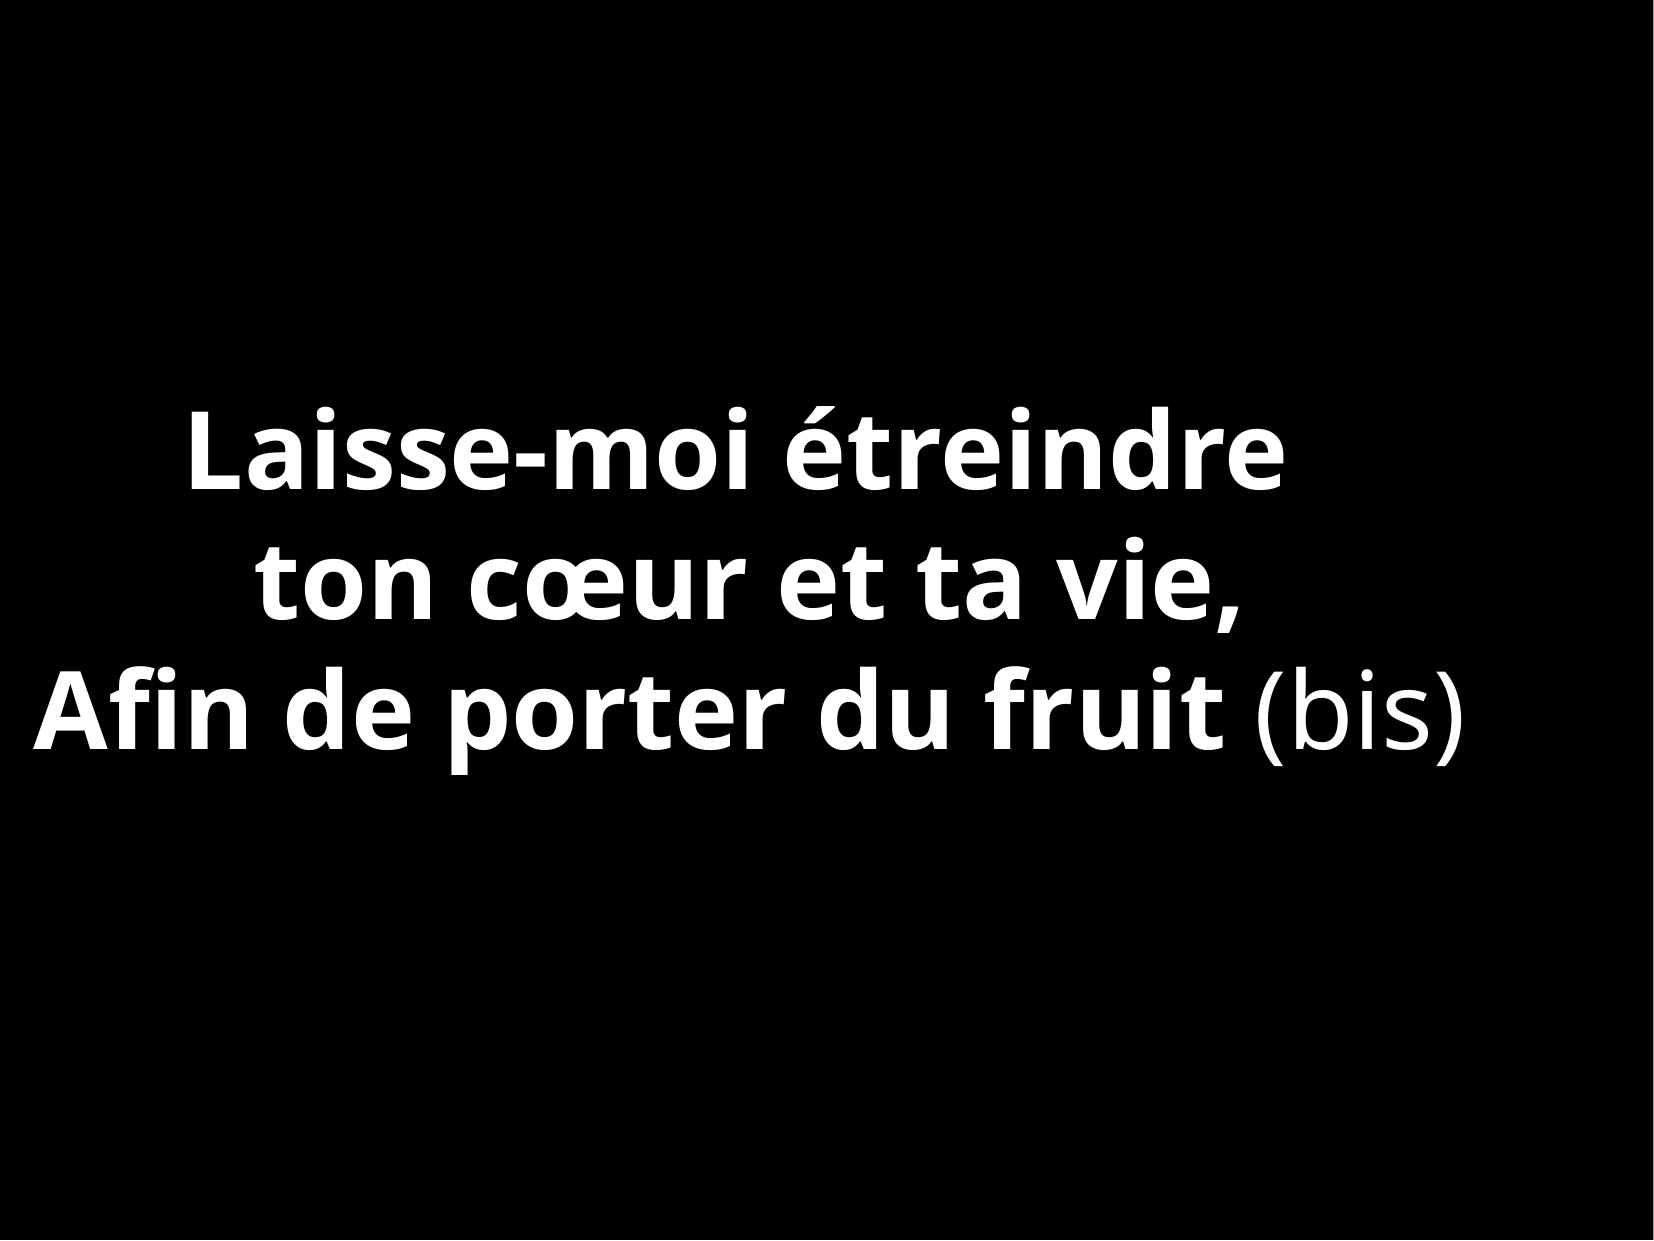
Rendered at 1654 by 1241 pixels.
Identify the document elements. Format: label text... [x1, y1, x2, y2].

text_box Laisse-moi étreindre ton cœur et ta vie, Afin de porter du fruit (bis) [0, 314, 1501, 839]
